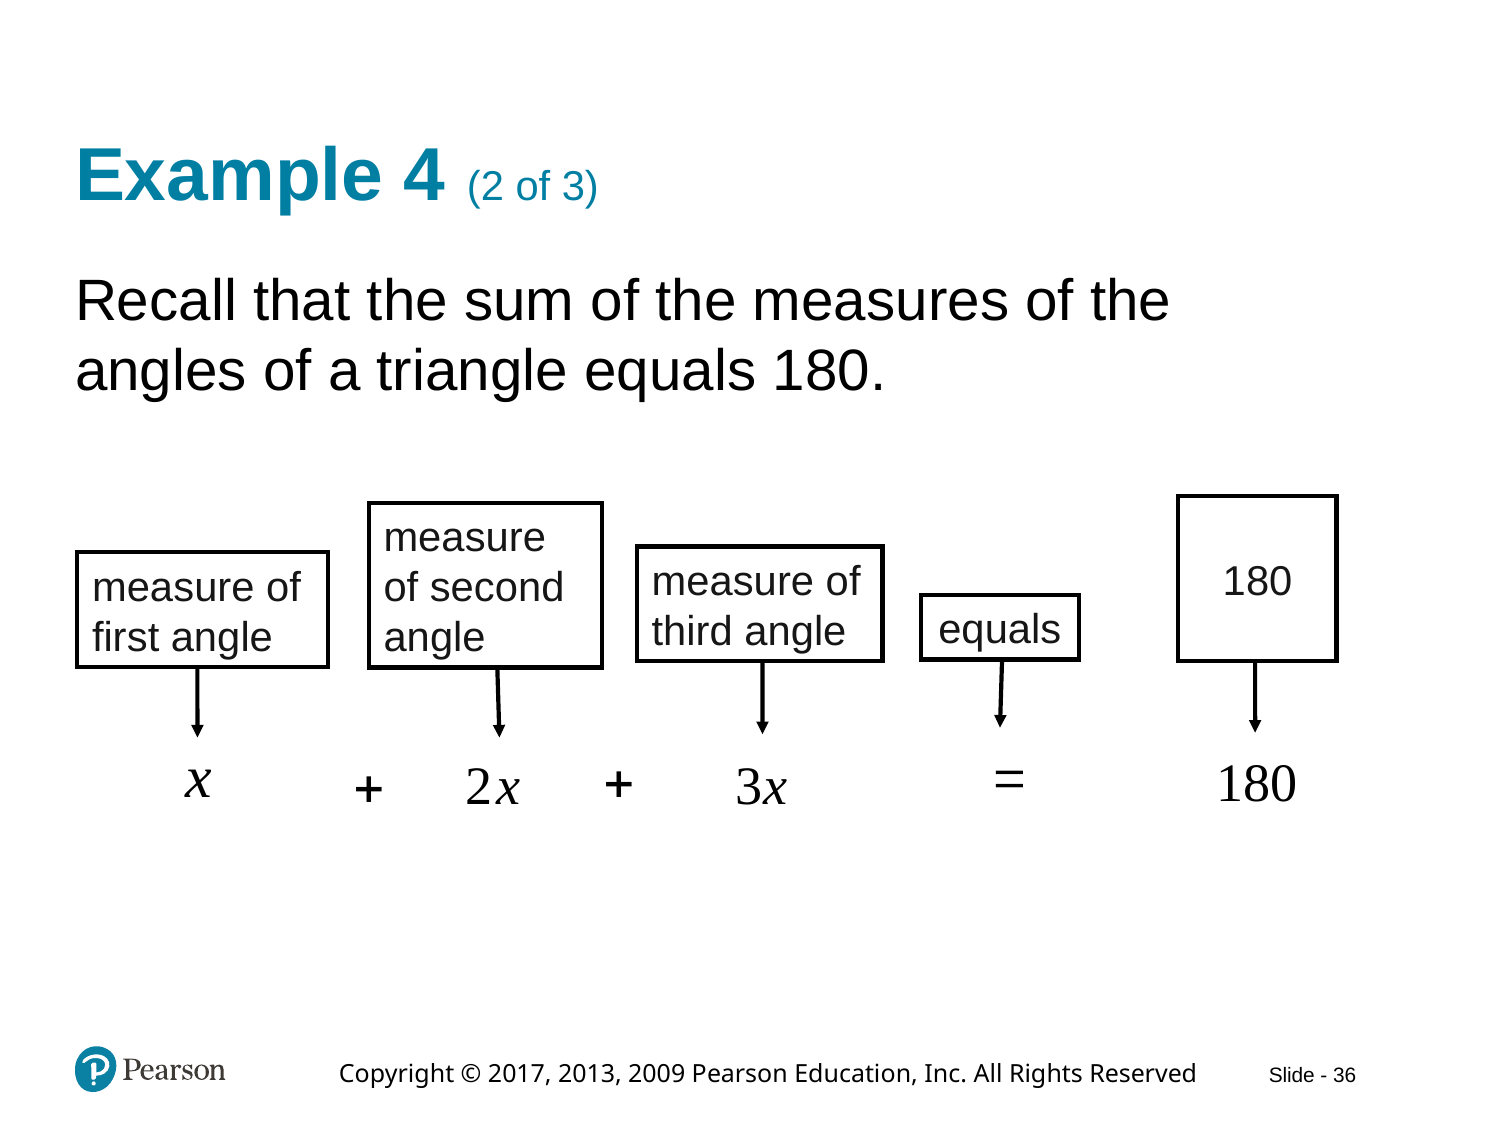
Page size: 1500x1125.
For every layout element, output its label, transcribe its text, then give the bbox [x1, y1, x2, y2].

title Example 4 (2 of 3) [75, 35, 1425, 216]
chart [733, 762, 792, 811]
text_box measure of third angle [636, 546, 883, 662]
text_box measure of first angle [77, 552, 328, 668]
chart [1218, 759, 1300, 808]
text_box measure of second angle [368, 502, 602, 668]
chart [462, 763, 525, 812]
text_box equals [921, 594, 1079, 660]
chart [600, 766, 638, 805]
text_box 180 [1178, 496, 1337, 662]
list Recall that the sum of the measures of the angles of a triangle equals 180. [75, 262, 1325, 427]
chart [987, 770, 1023, 800]
chart [350, 771, 388, 810]
chart [179, 765, 216, 805]
